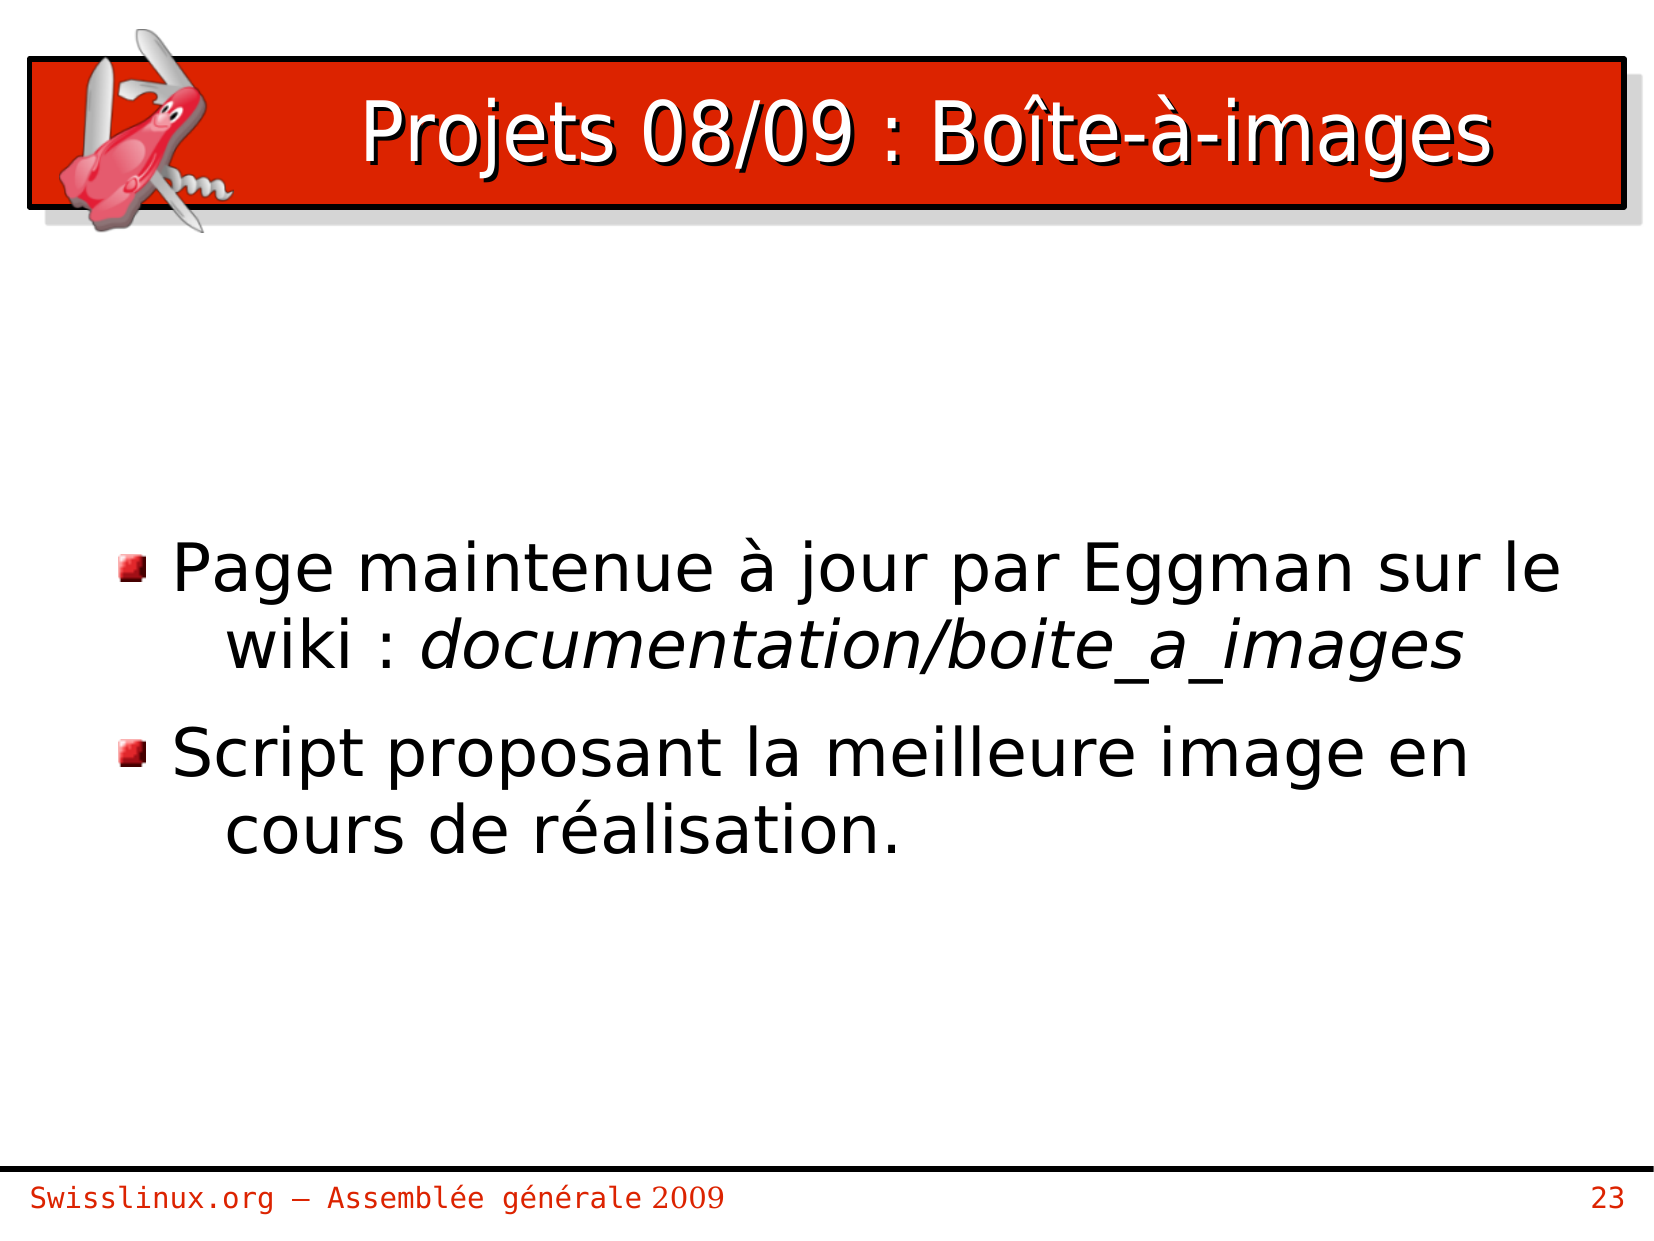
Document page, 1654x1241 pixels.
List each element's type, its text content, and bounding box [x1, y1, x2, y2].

picture [59, 29, 234, 233]
list Page maintenue à jour par Eggman sur le wiki : documentation/boite_a_images Script proposant la meilleure image en cours de réalisation. [82, 290, 1571, 1109]
title Projets 08/09 : Boîte-à-images [259, 84, 1595, 182]
